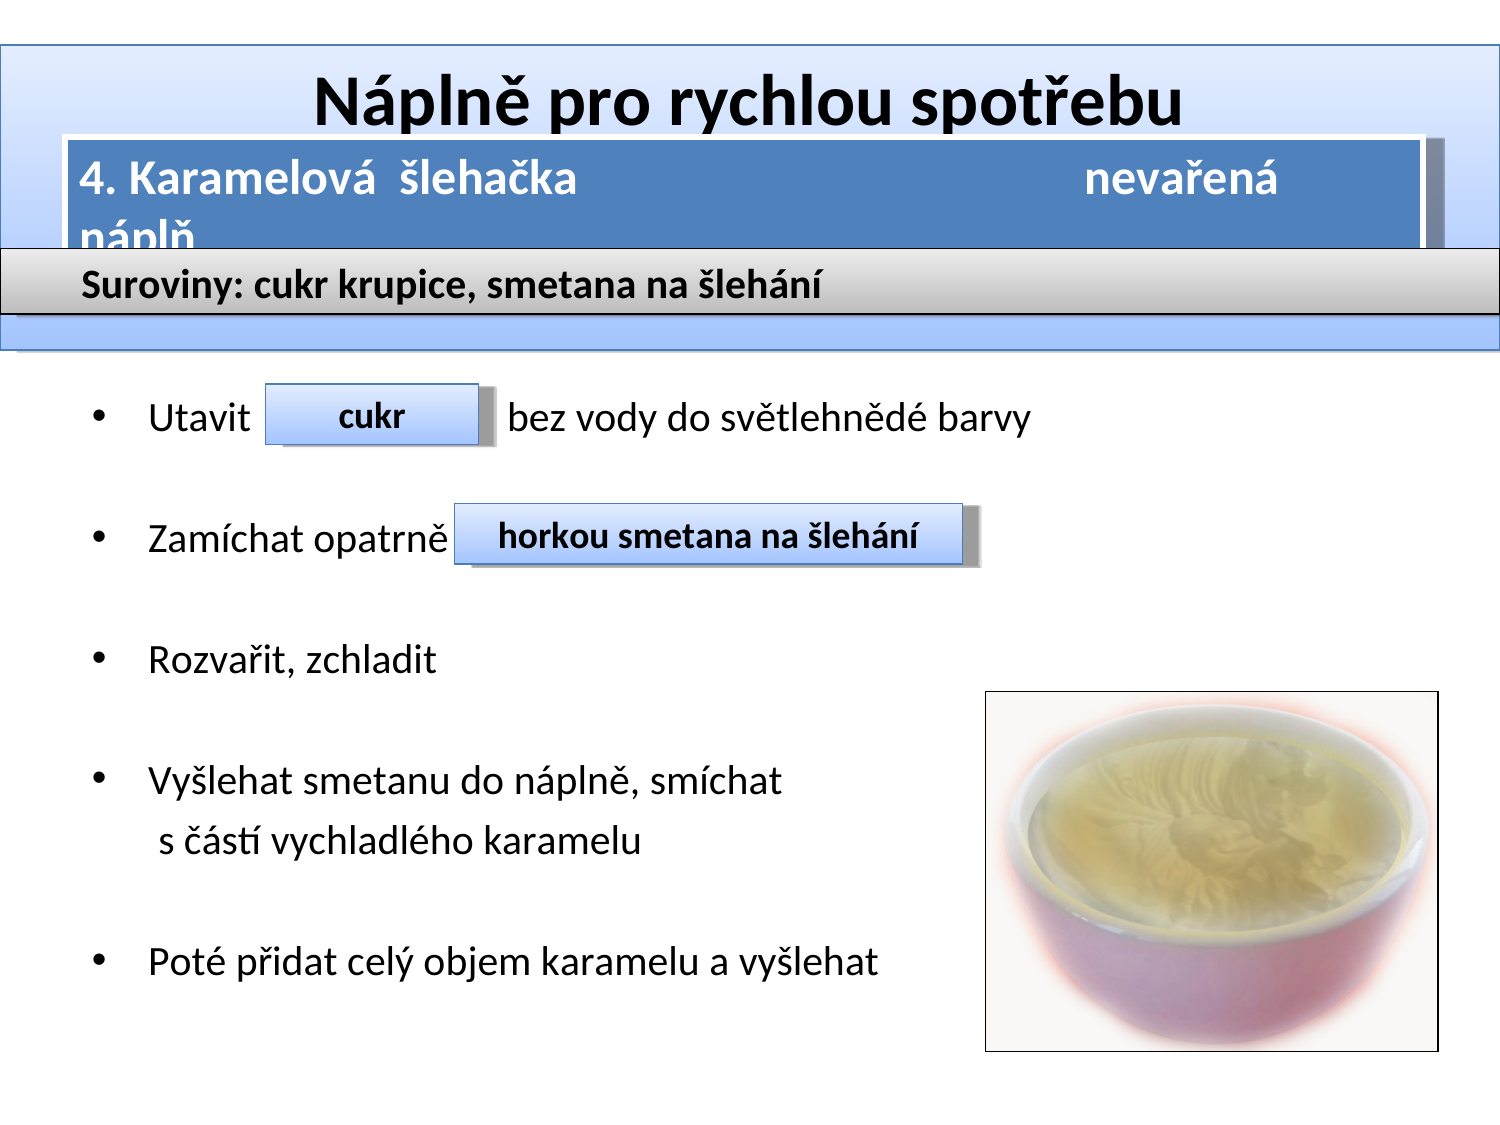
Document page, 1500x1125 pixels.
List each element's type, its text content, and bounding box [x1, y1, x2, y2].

text_box Náplně pro rychlou spotřebu [0, 45, 1500, 248]
text_box horkou smetana na šlehání [454, 503, 963, 564]
text_box Suroviny: cukr krupice, smetana na šlehání [0, 248, 1500, 315]
text_box Náplně pro rychlou spotřebu [0, 315, 1500, 351]
text_box cukr [265, 383, 479, 445]
list Utavit bez vody do světlehnědé barvy Zamíchat opatrně Rozvařit, zchladit Vyšlehat smetanu do náplně, smíchat s částí vychladlého karamelu Poté přidat celý objem karamelu a vyšlehat [76, 382, 1427, 1125]
text_box 4. Karamelová šlehačka nevařená náplň [64, 137, 1424, 248]
picture [986, 692, 1438, 1051]
